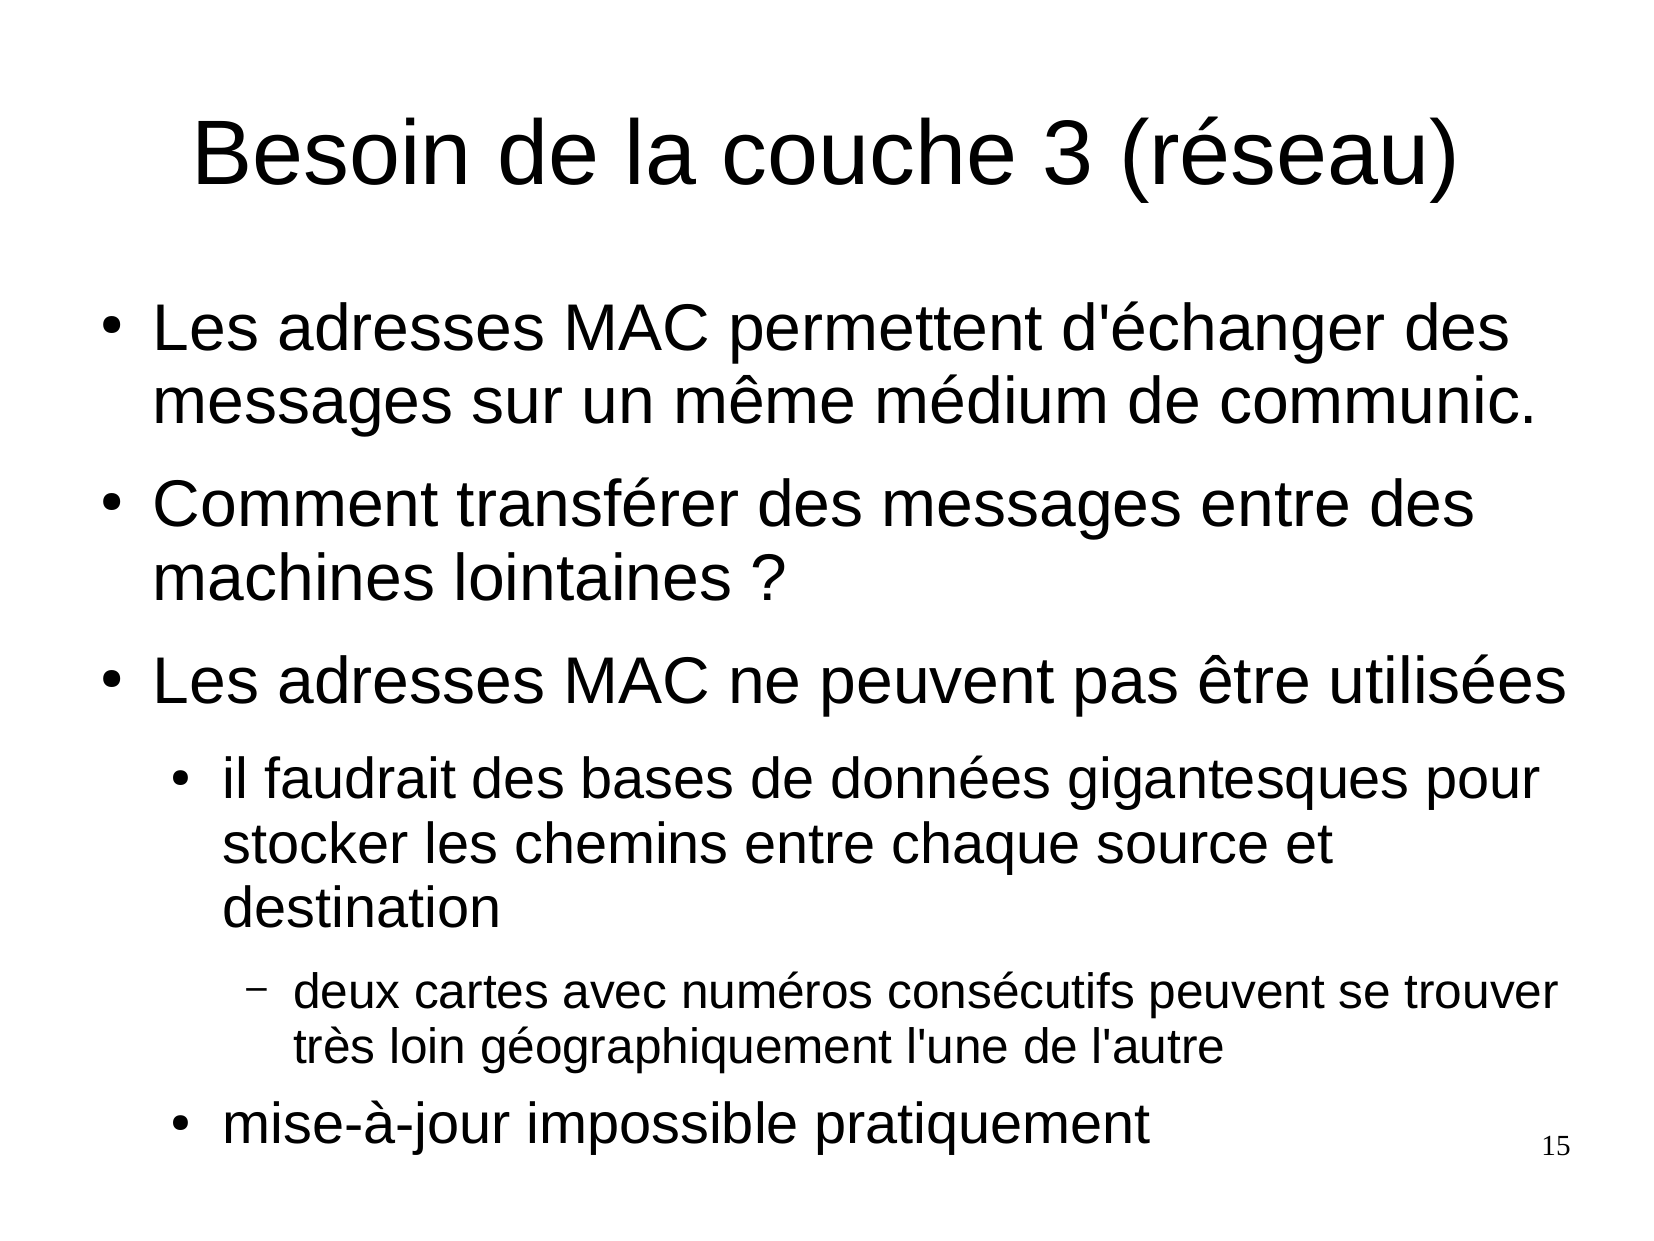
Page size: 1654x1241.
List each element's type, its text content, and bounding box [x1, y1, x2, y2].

list Les adresses MAC permettent d'échanger des messages sur un même médium de communic. Comment transférer des messages entre des machines lointaines ? Les adresses MAC ne peuvent pas être utilisées il faudrait des bases de données gigantesques pour stocker les chemins entre chaque source et destination deux cartes avec numéros consécutifs peuvent se trouver très loin géographiquement l'une de l'autre mise-à-jour impossible pratiquement [82, 290, 1571, 1238]
title Besoin de la couche 3 (réseau) [82, 56, 1571, 250]
